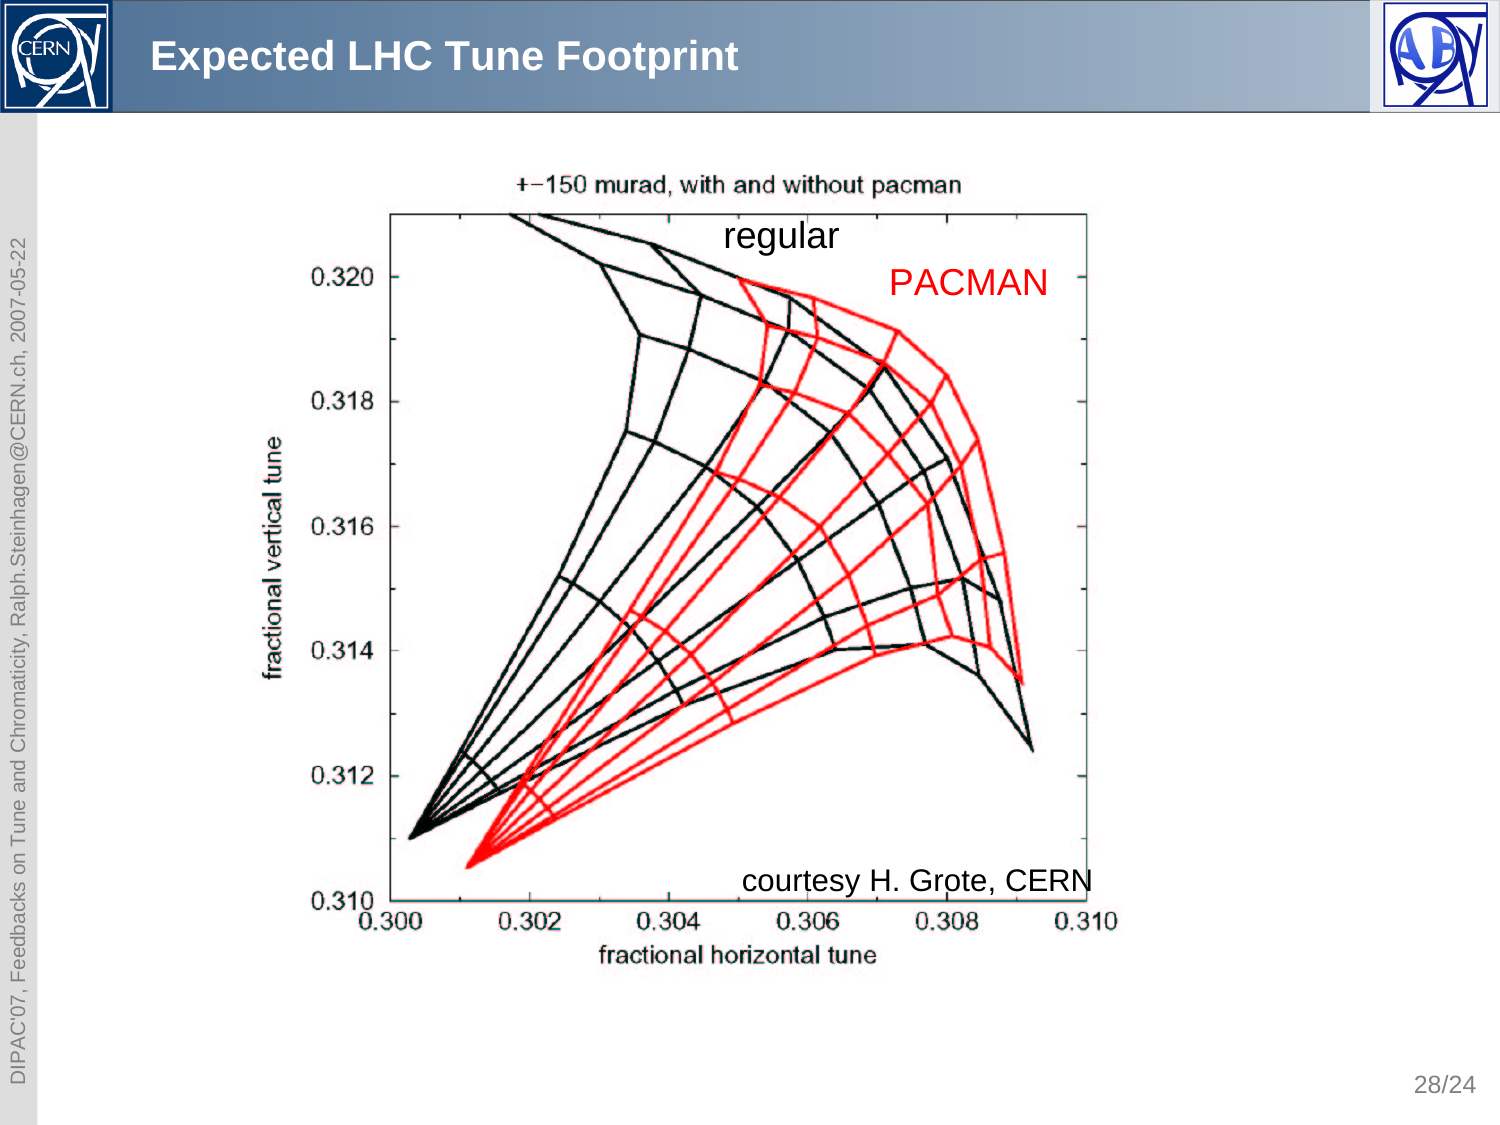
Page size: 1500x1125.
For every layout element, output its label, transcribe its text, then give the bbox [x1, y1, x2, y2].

picture [253, 147, 1123, 978]
title Expected LHC Tune Footprint [150, 7, 1201, 106]
picture [1382, 1, 1489, 108]
text_box regular [708, 206, 855, 264]
text_box courtesy H. Grote, CERN [727, 856, 1100, 906]
text_box PACMAN [874, 253, 1064, 311]
picture [0, 0, 113, 113]
